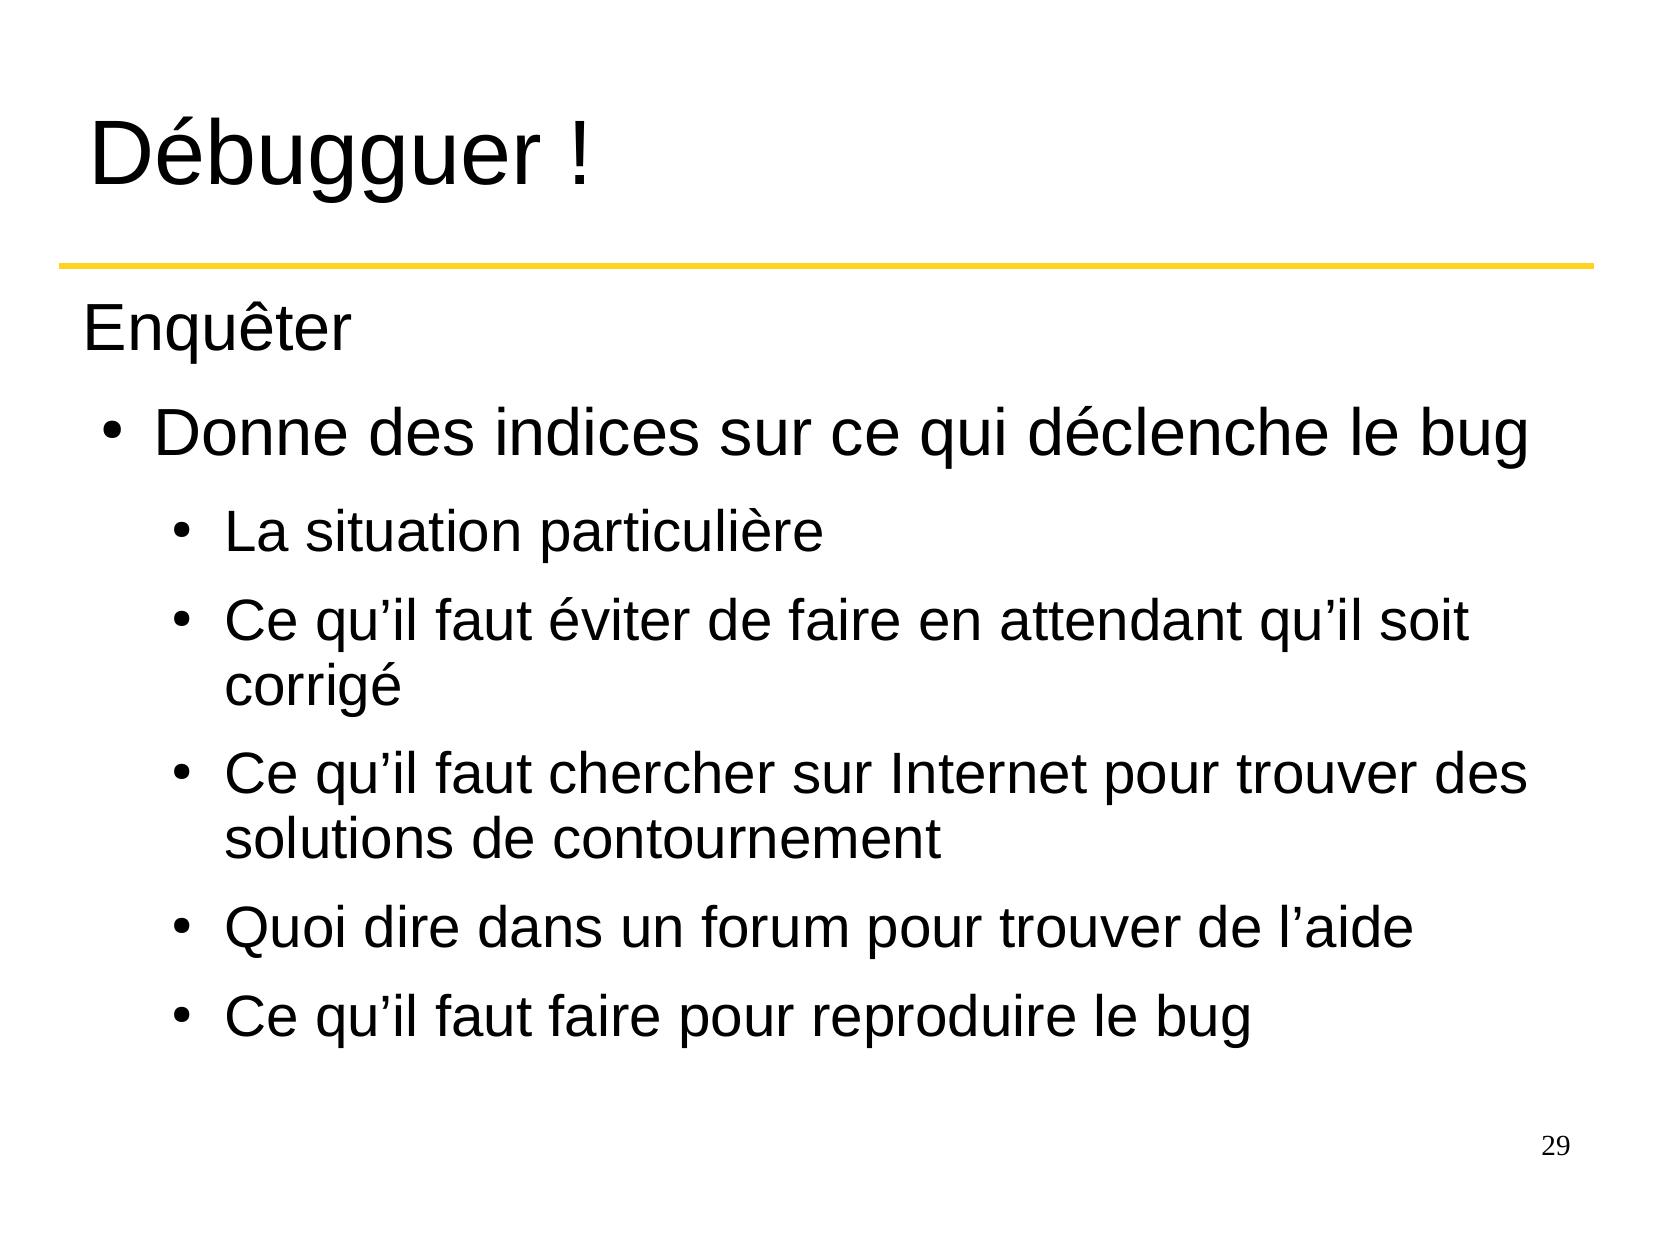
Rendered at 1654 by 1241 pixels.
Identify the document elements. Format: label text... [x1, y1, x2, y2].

title Débugguer ! [88, 49, 1571, 257]
list Enquêter Donne des indices sur ce qui déclenche le bug La situation particulière Ce qu’il faut éviter de faire en attendant qu’il soit corrigé Ce qu’il faut chercher sur Internet pour trouver des solutions de contournement Quoi dire dans un forum pour trouver de l’aide Ce qu’il faut faire pour reproduire le bug [82, 290, 1571, 1152]
